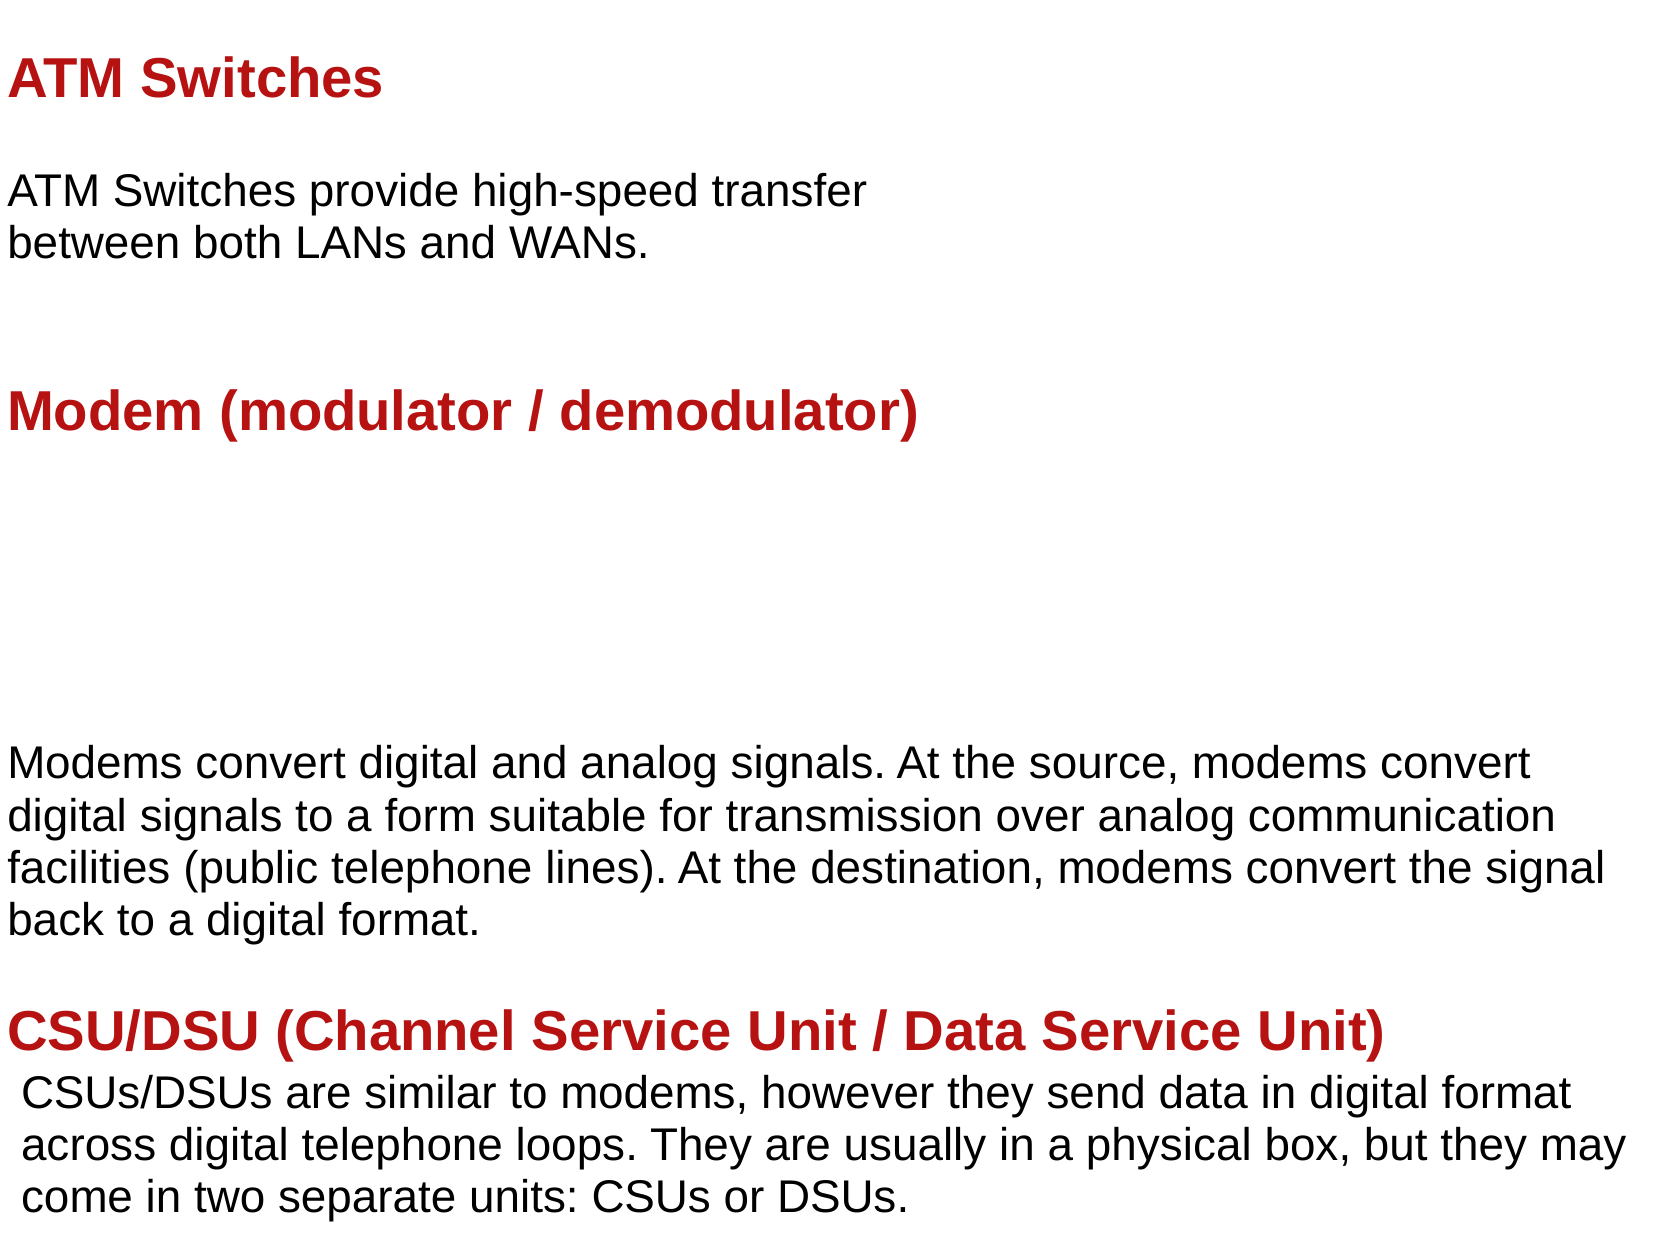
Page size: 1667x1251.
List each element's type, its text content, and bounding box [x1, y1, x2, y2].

text_box ATM Switches [7, 45, 403, 110]
text_box CSUs/DSUs are similar to modems, however they send data in digital format across digital telephone loops. They are usually in a physical box, but they may come in two separate units: CSUs or DSUs. [21, 1066, 1667, 1224]
text_box CSU/DSU (Channel Service Unit / Data Service Unit) [7, 998, 1388, 1063]
text_box ATM Switches provide high-speed transfer between both LANs and WANs. [7, 164, 917, 269]
text_box Modems convert digital and analog signals. At the source, modems convert digital signals to a form suitable for transmission over analog communication facilities (public telephone lines). At the destination, modems convert the signal back to a digital format. [7, 737, 1660, 947]
text_box Modem (modulator / demodulator) [7, 379, 927, 444]
